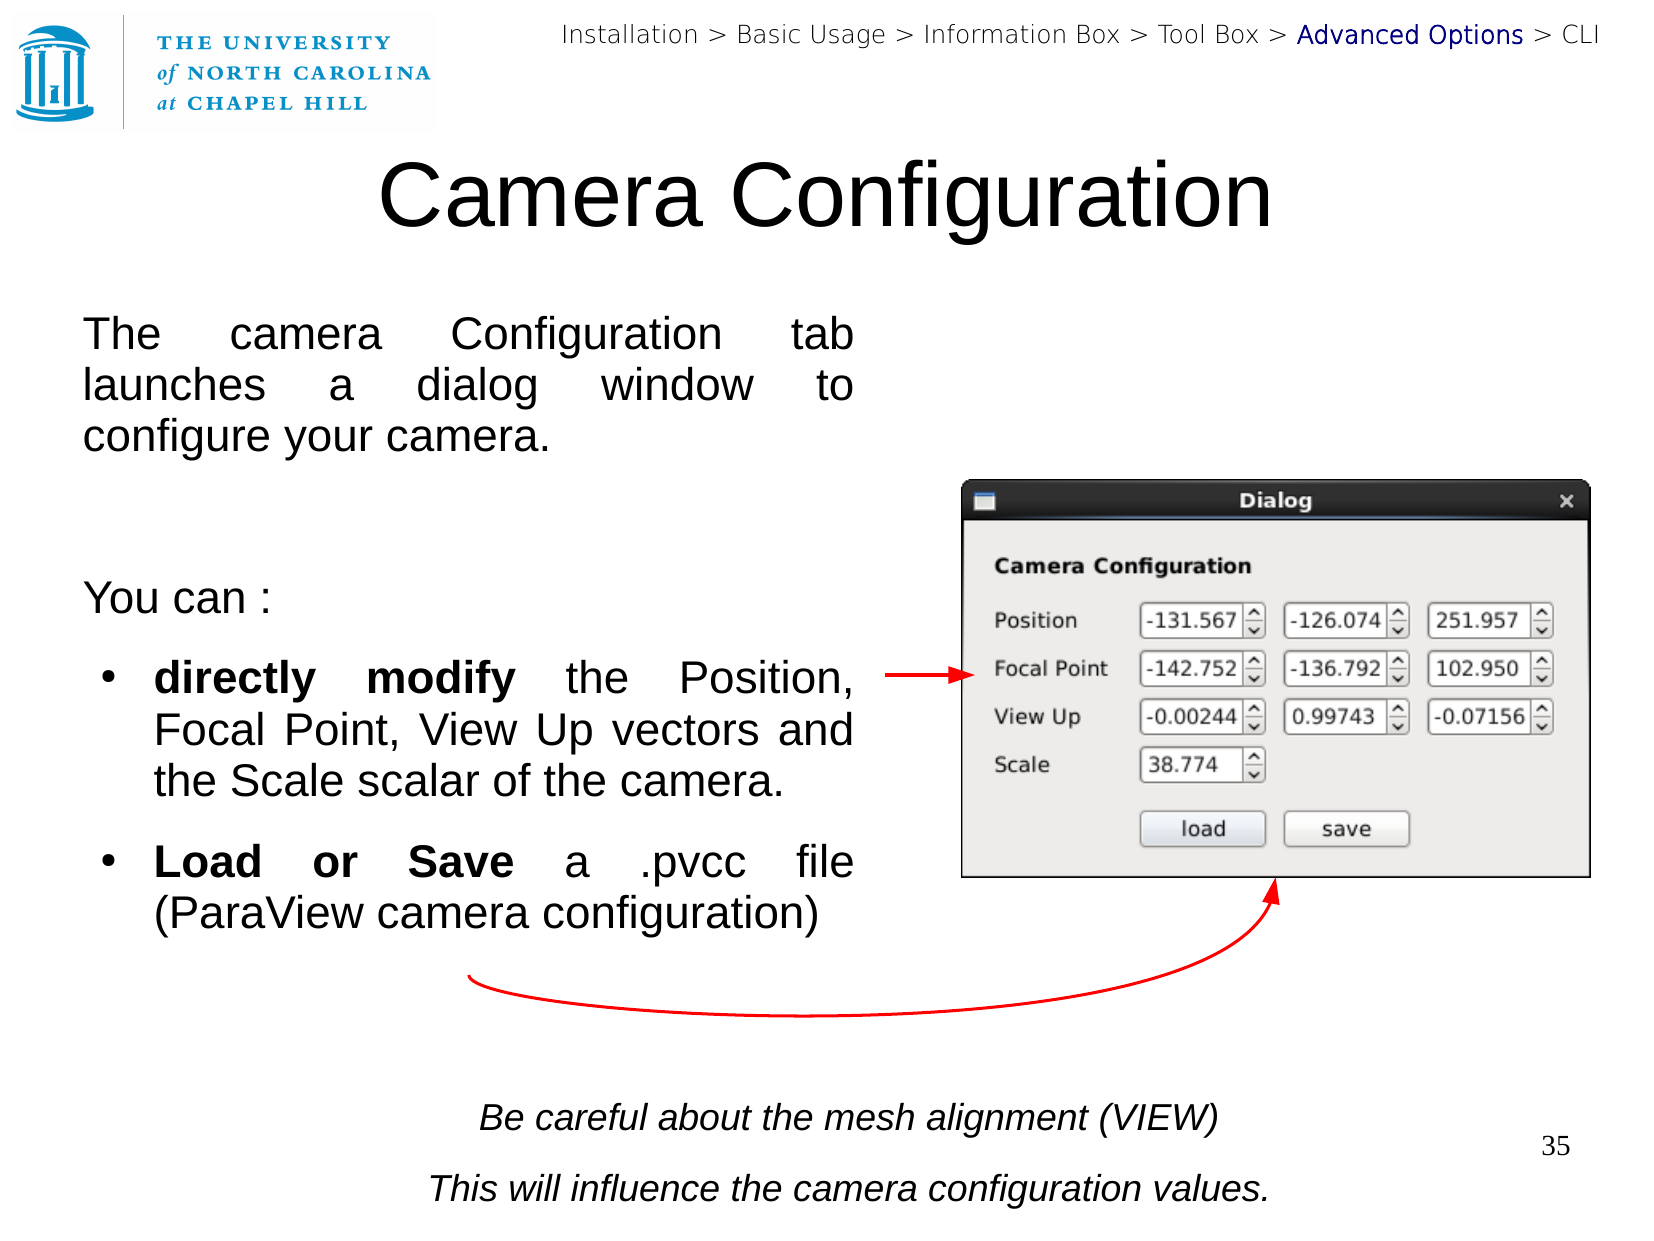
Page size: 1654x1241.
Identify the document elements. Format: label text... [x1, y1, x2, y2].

text_box Installation > Basic Usage > Information Box > Tool Box > Advanced Options > CLI [546, 12, 1654, 57]
picture [11, 12, 436, 132]
title Camera Configuration [82, 90, 1571, 298]
list Be careful about the mesh alignment (VIEW) This will influence the camera configuration values. [121, 1096, 1577, 1220]
list The camera Configuration tab launches a dialog window to configure your camera. You can : directly modify the Position, Focal Point, View Up vectors and the Scale scalar of the camera. Load or Save a .pvcc file (ParaView camera configuration) [82, 307, 856, 976]
picture [961, 479, 1591, 878]
